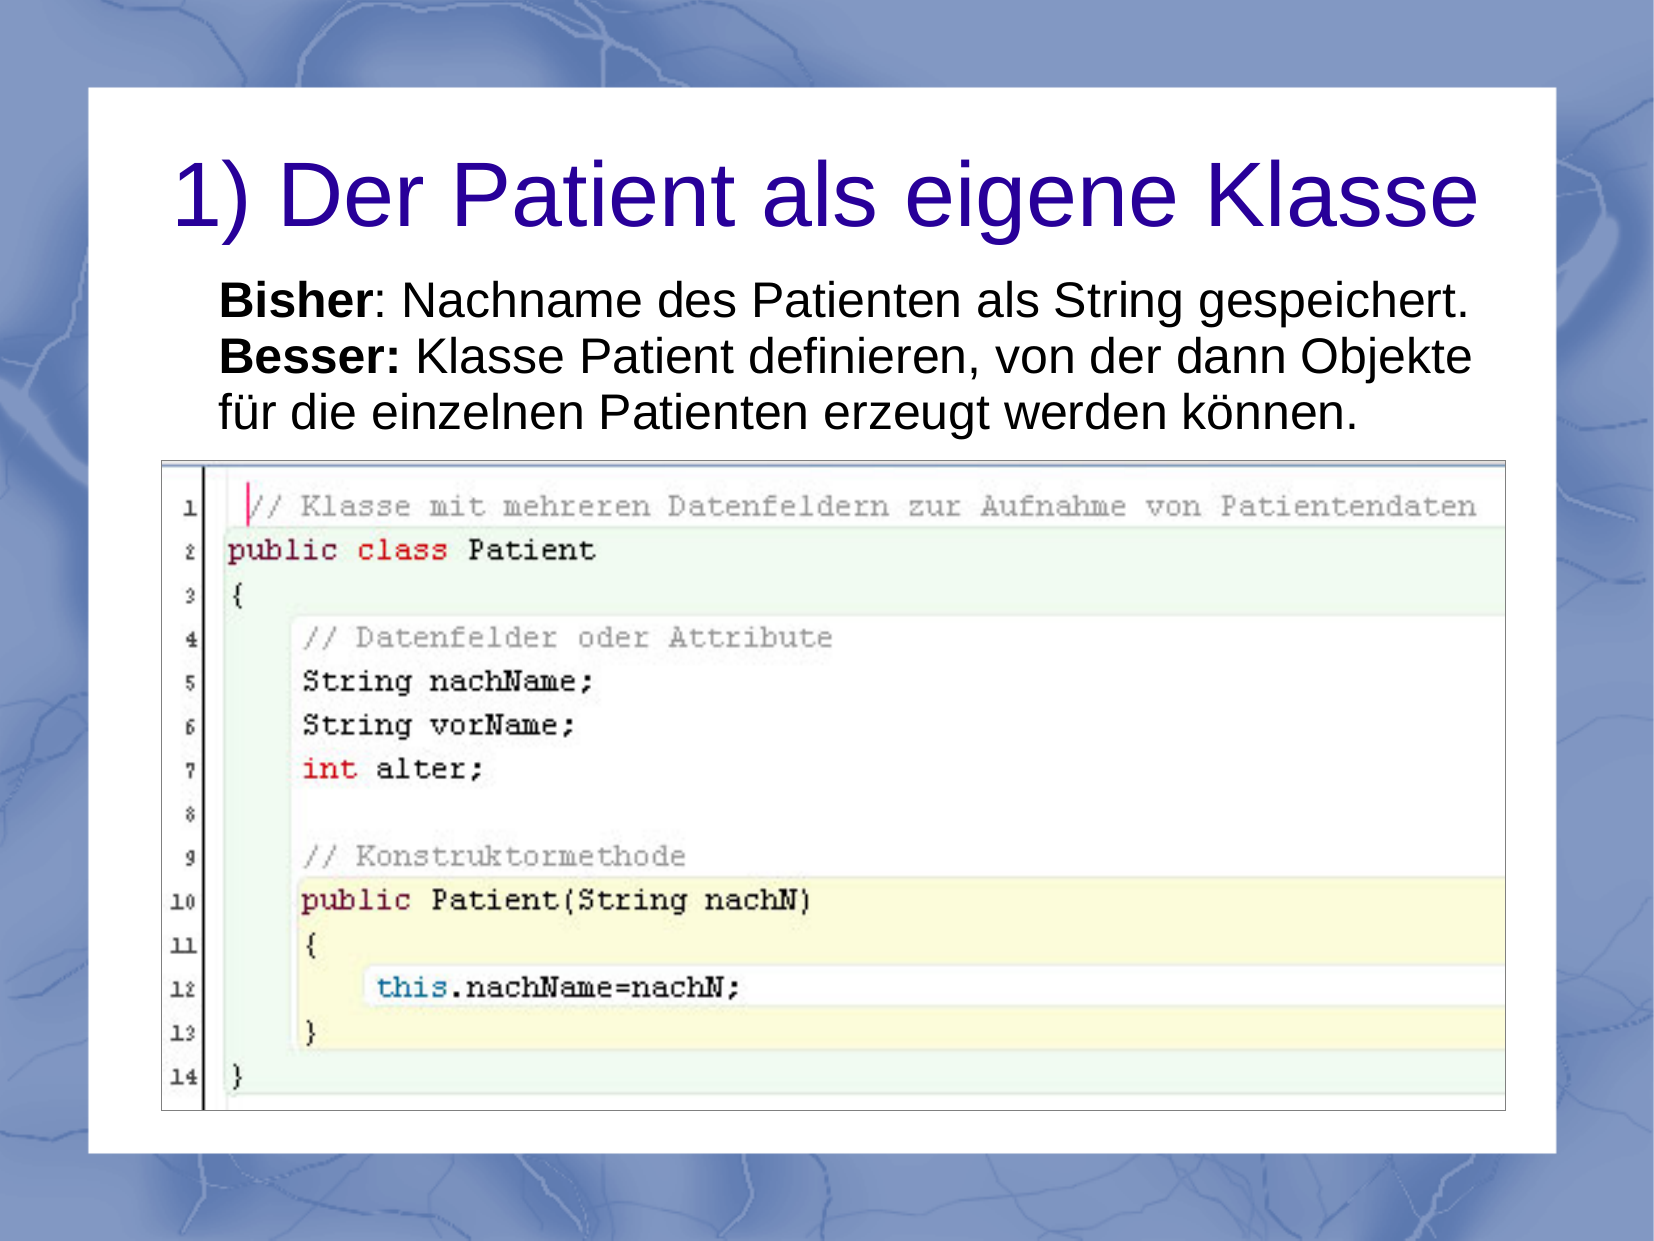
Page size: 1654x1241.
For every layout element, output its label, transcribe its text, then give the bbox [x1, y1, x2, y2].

title 1) Der Patient als eigene Klasse [118, 90, 1536, 298]
picture [0, 0, 1654, 1241]
list Bisher: Nachname des Patienten als String gespeichert. Besser: Klasse Patient definieren, von der dann Objekte für die einzelnen Patienten erzeugt werden können. [147, 272, 1506, 957]
